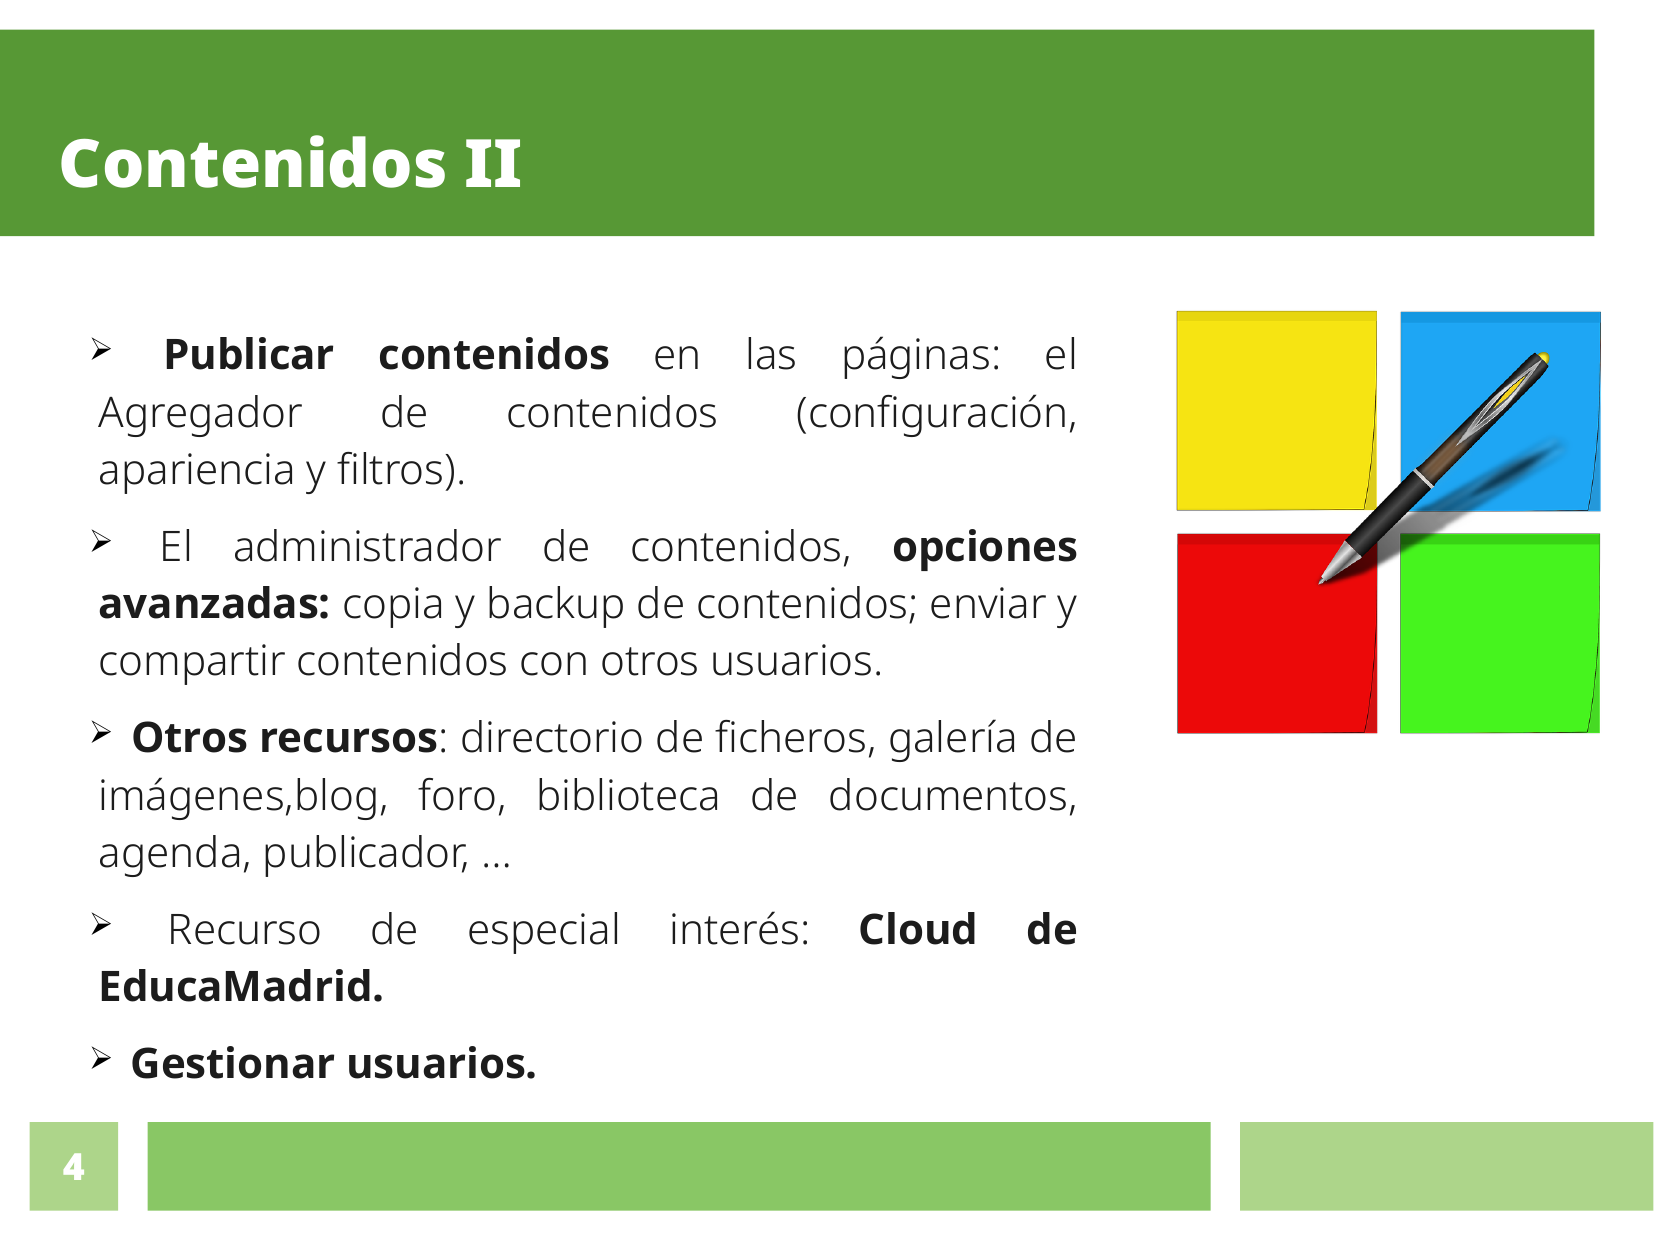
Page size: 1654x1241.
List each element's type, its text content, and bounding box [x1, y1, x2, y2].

title Contenidos II [59, 59, 1595, 207]
picture [1167, 300, 1611, 743]
list Publicar contenidos en las páginas: el Agregador de contenidos (configuración, apariencia y filtros). El administrador de contenidos, opciones avanzadas: copia y backup de contenidos; enviar y compartir contenidos con otros usuarios. Otros recursos: directorio de ficheros, galería de imágenes,blog, foro, biblioteca de documentos, agenda, publicador, … Recurso de especial interés: Cloud de EducaMadrid. Gestionar usuarios. [59, 324, 1078, 1093]
